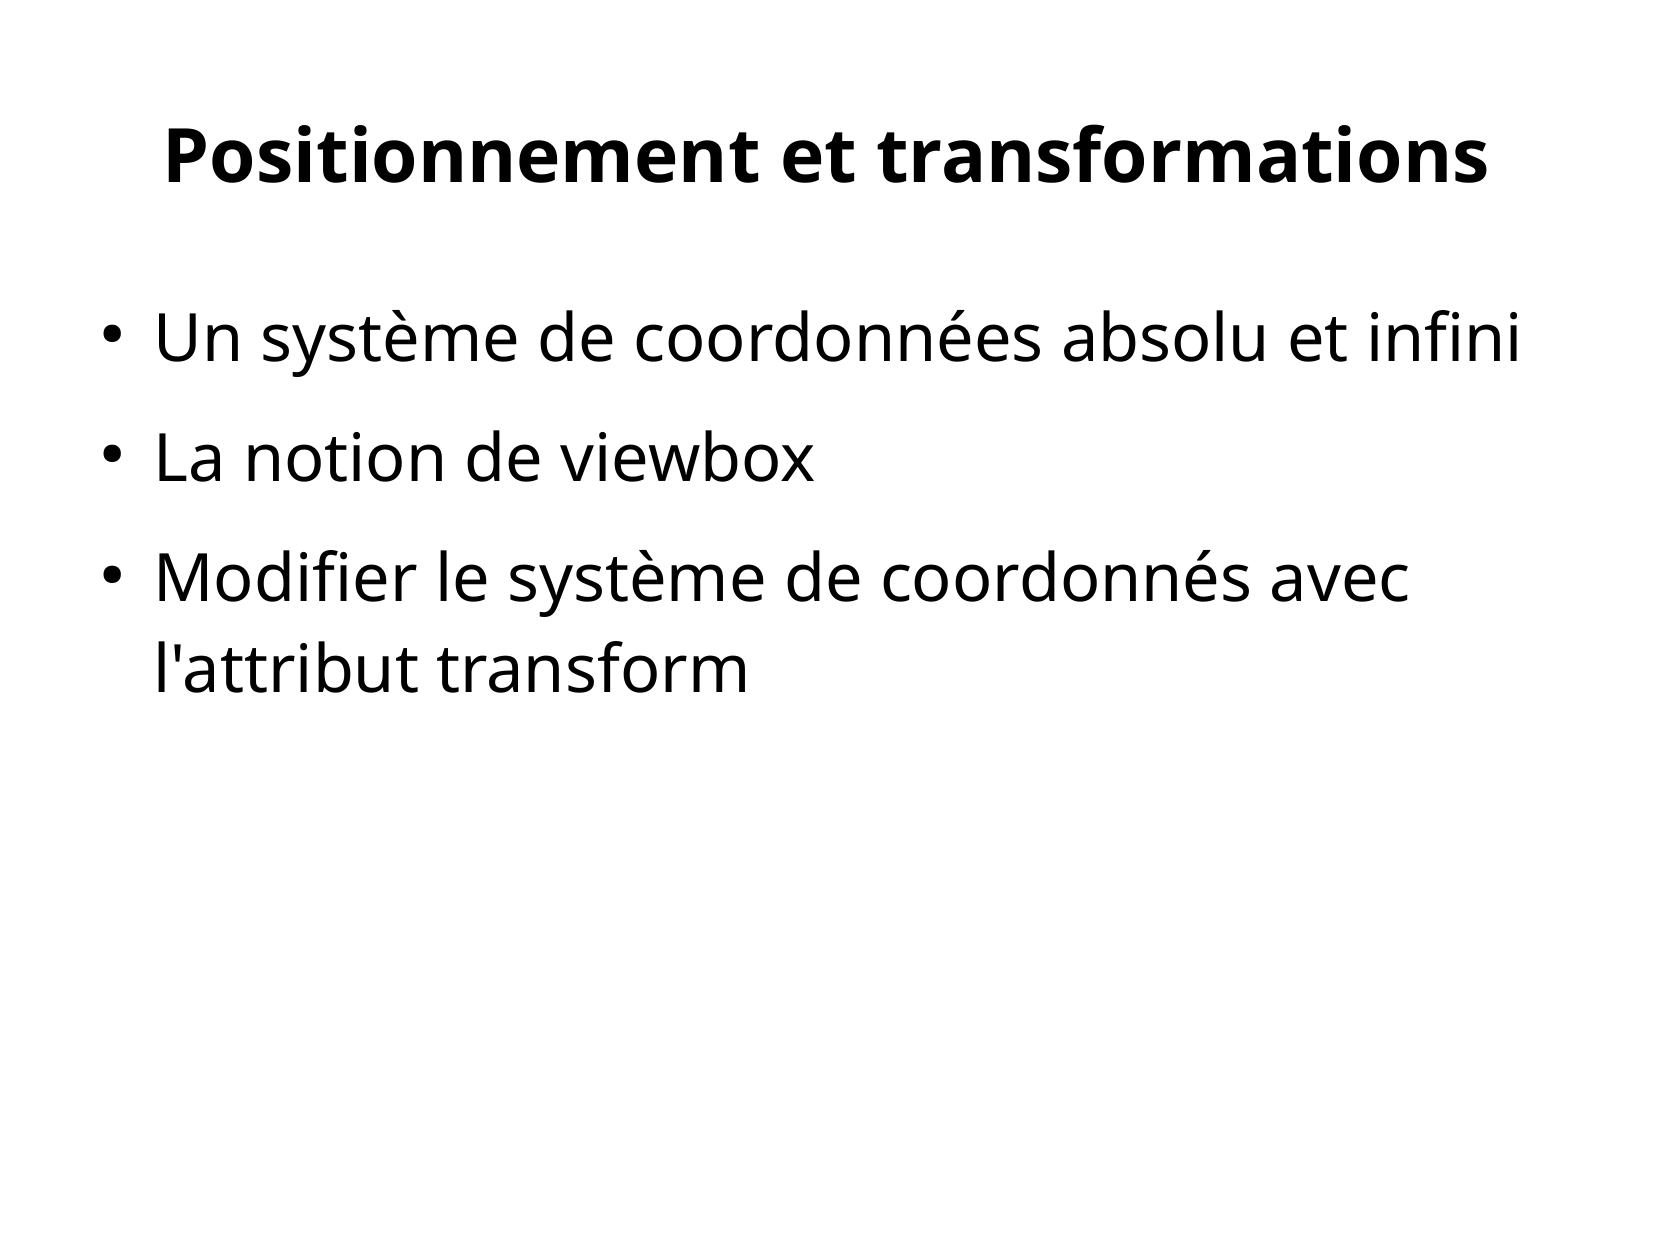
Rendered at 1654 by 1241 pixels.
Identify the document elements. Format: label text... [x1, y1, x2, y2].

list Un système de coordonnées absolu et infini La notion de viewbox Modifier le système de coordonnés avec l'attribut transform [82, 290, 1571, 1109]
title Positionnement et transformations [82, 49, 1571, 257]
